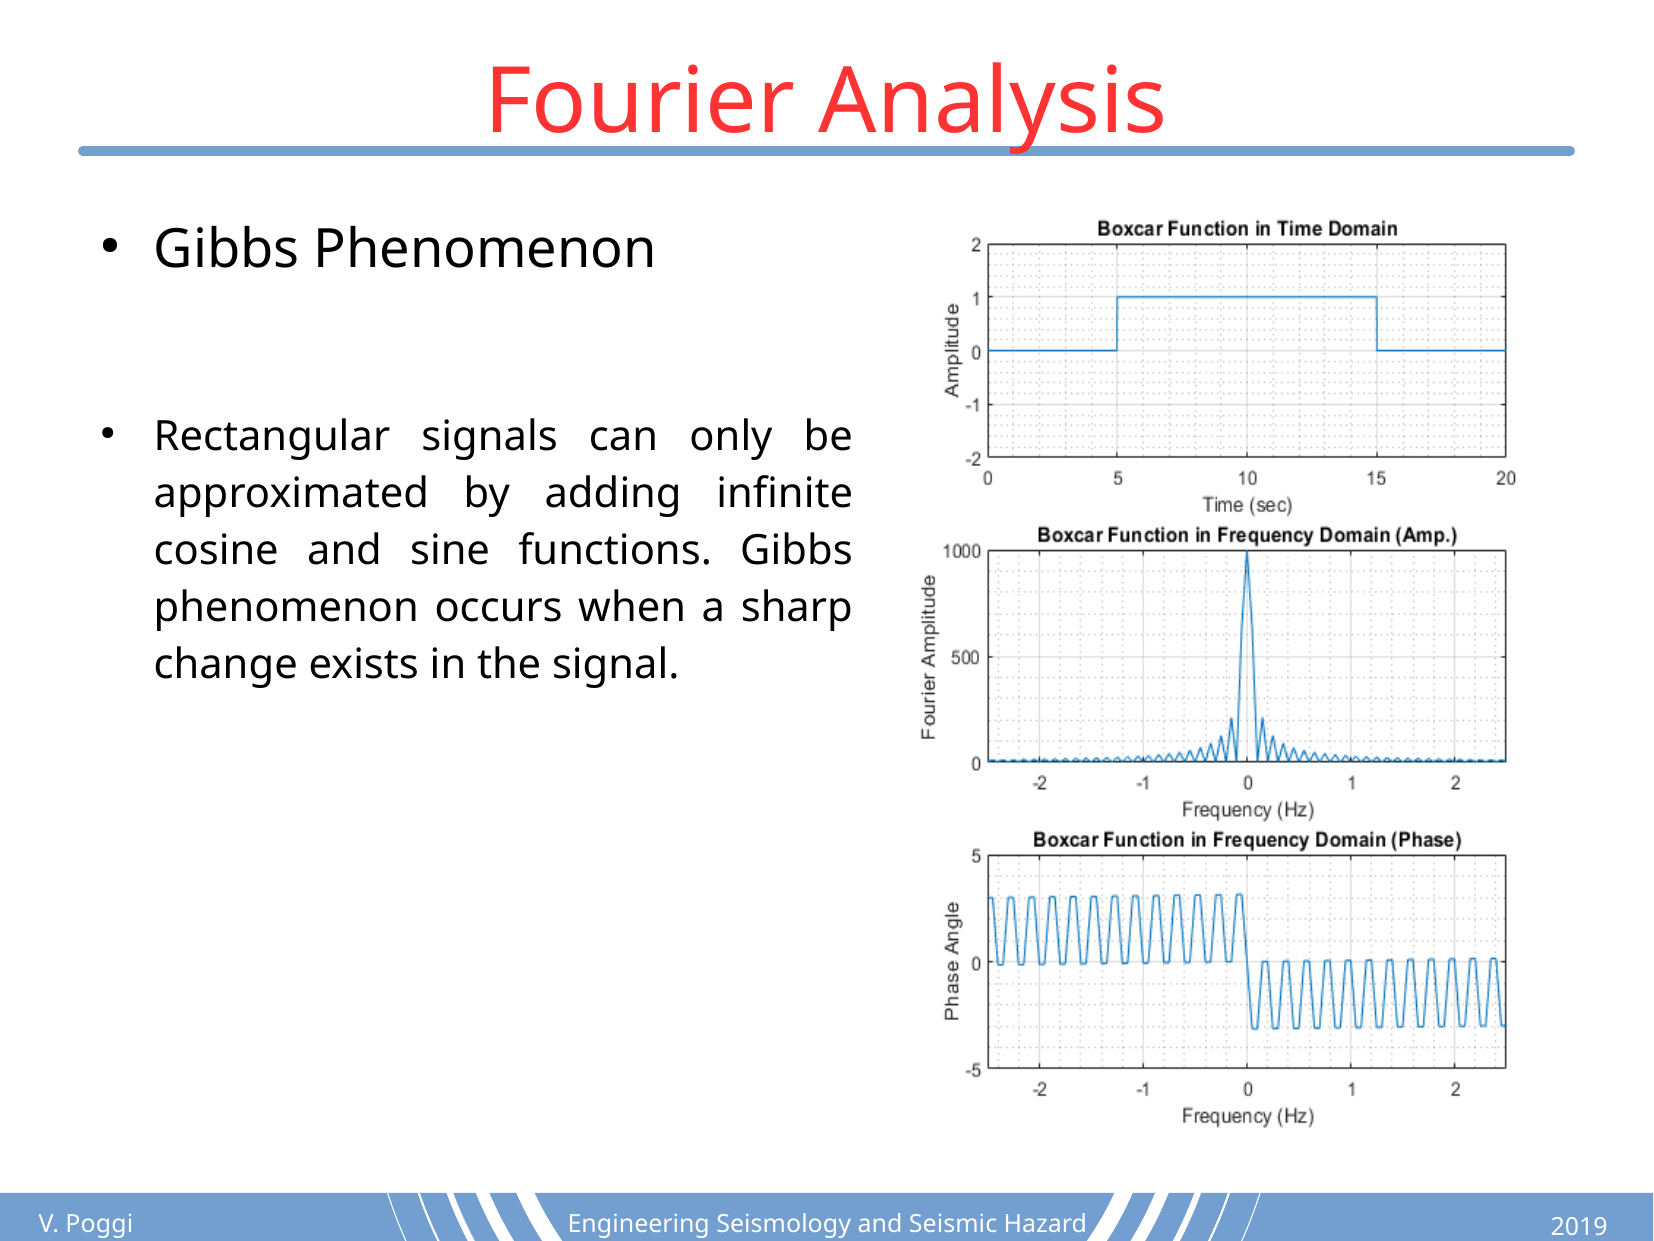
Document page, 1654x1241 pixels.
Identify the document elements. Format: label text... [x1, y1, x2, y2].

title Fourier Analysis [82, 30, 1571, 166]
picture [900, 166, 1571, 1186]
list Gibbs Phenomenon Rectangular signals can only be approximated by adding infinite cosine and sine functions. Gibbs phenomenon occurs when a sharp change exists in the signal. [82, 210, 854, 930]
